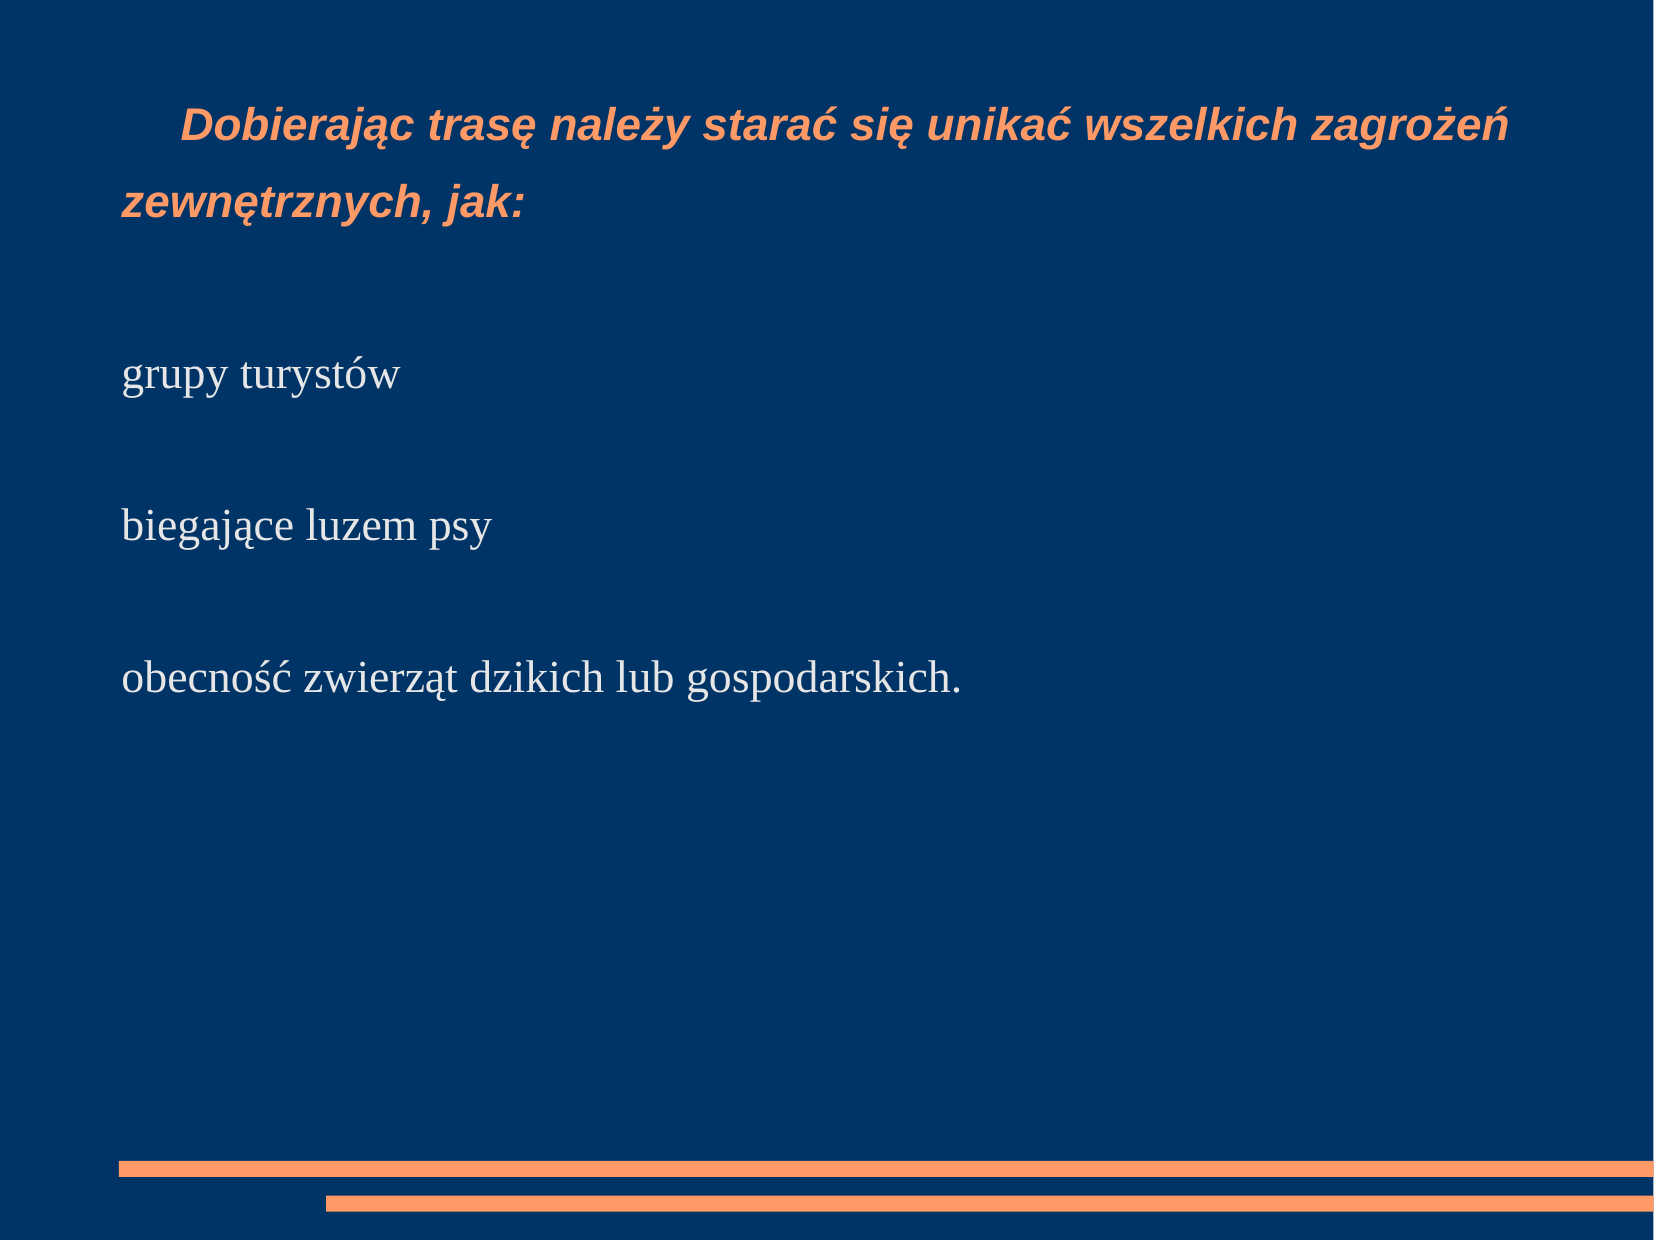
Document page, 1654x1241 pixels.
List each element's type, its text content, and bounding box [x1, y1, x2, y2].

list grupy turystów biegające luzem psy obecność zwierząt dzikich lub gospodarskich. [121, 322, 1561, 1132]
title Dobierając trasę należy starać się unikać wszelkich zagrożeń zewnętrznych, jak: [121, 46, 1534, 254]
